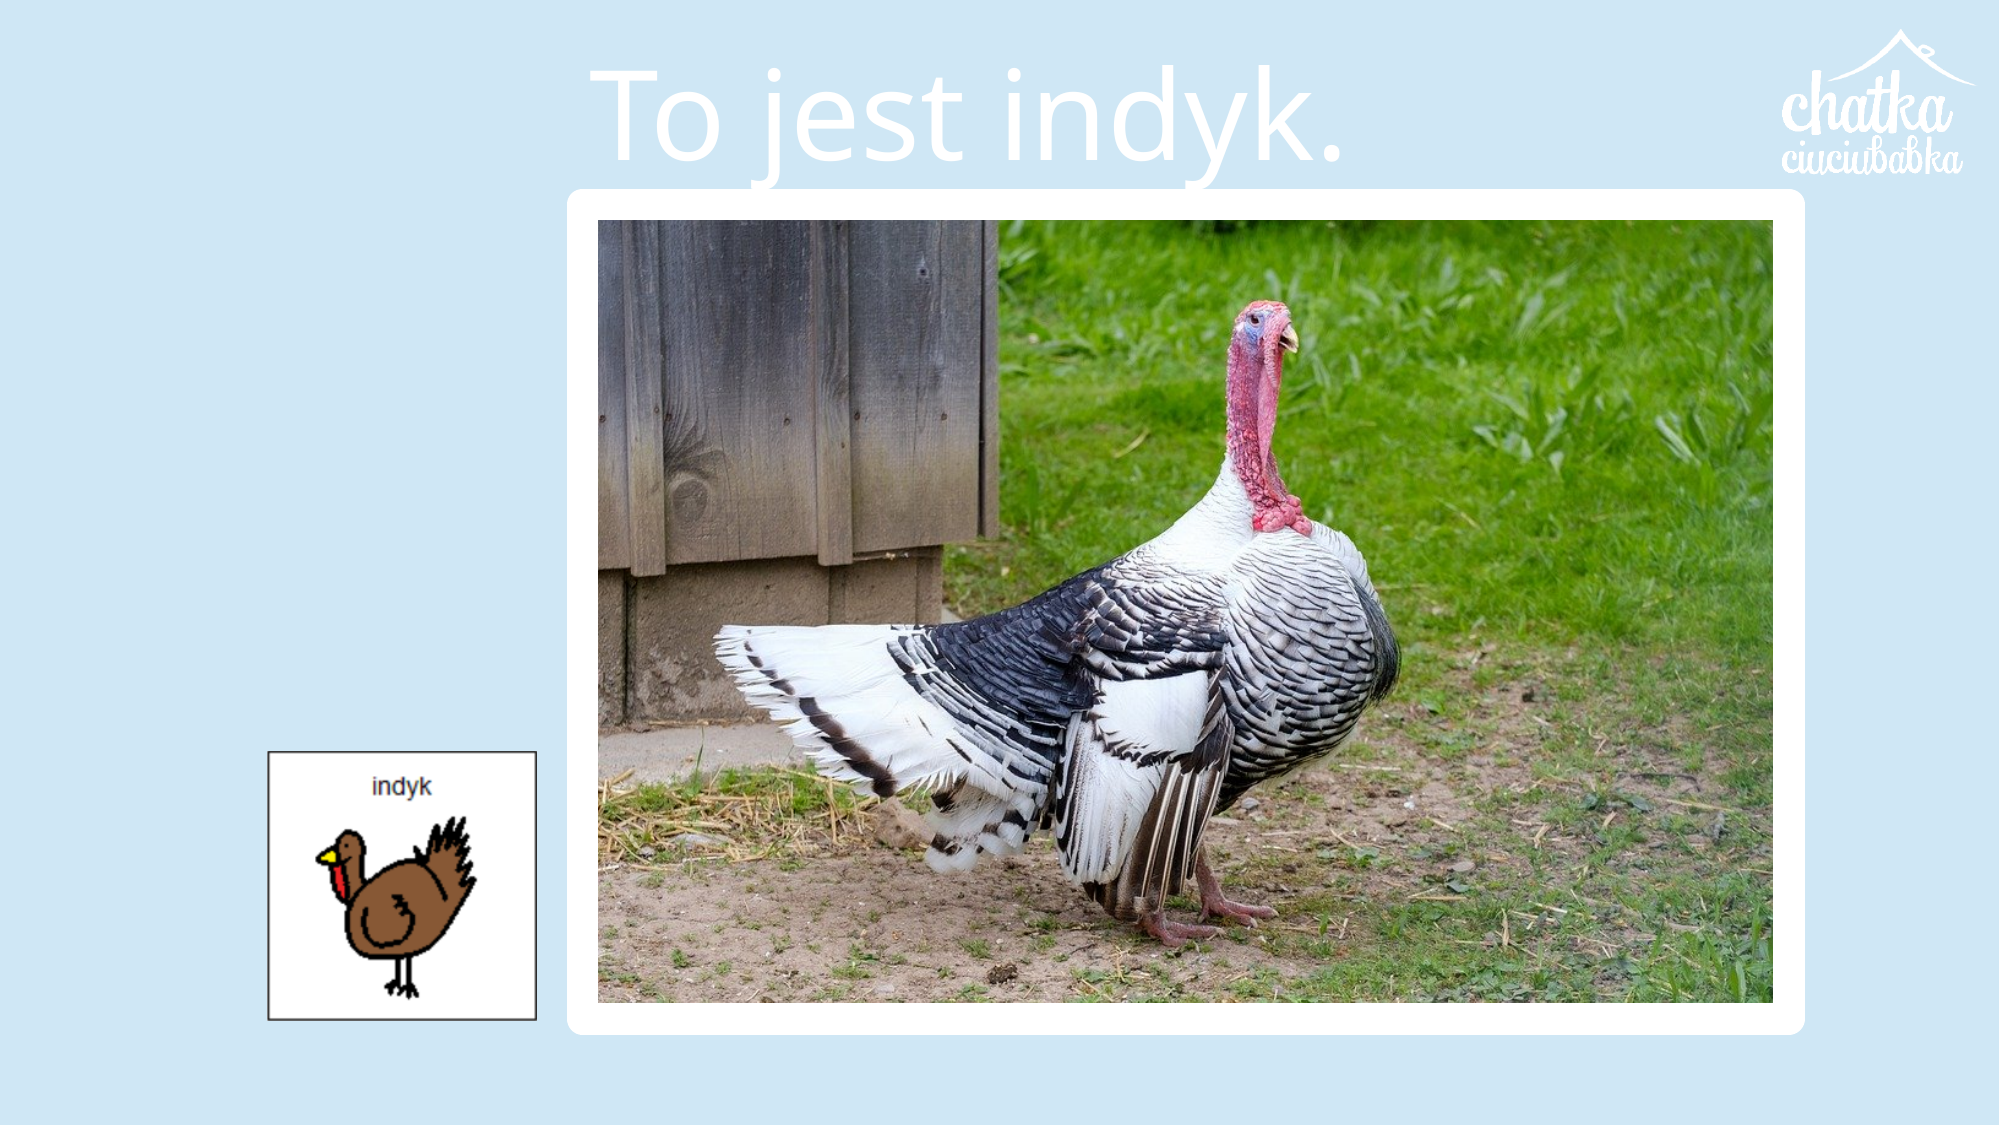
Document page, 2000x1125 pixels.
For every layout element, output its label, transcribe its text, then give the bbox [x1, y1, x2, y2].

picture [1755, 5, 1991, 241]
text_box To jest indyk. [574, 45, 1668, 190]
picture [598, 219, 1774, 1004]
picture [267, 751, 537, 1021]
